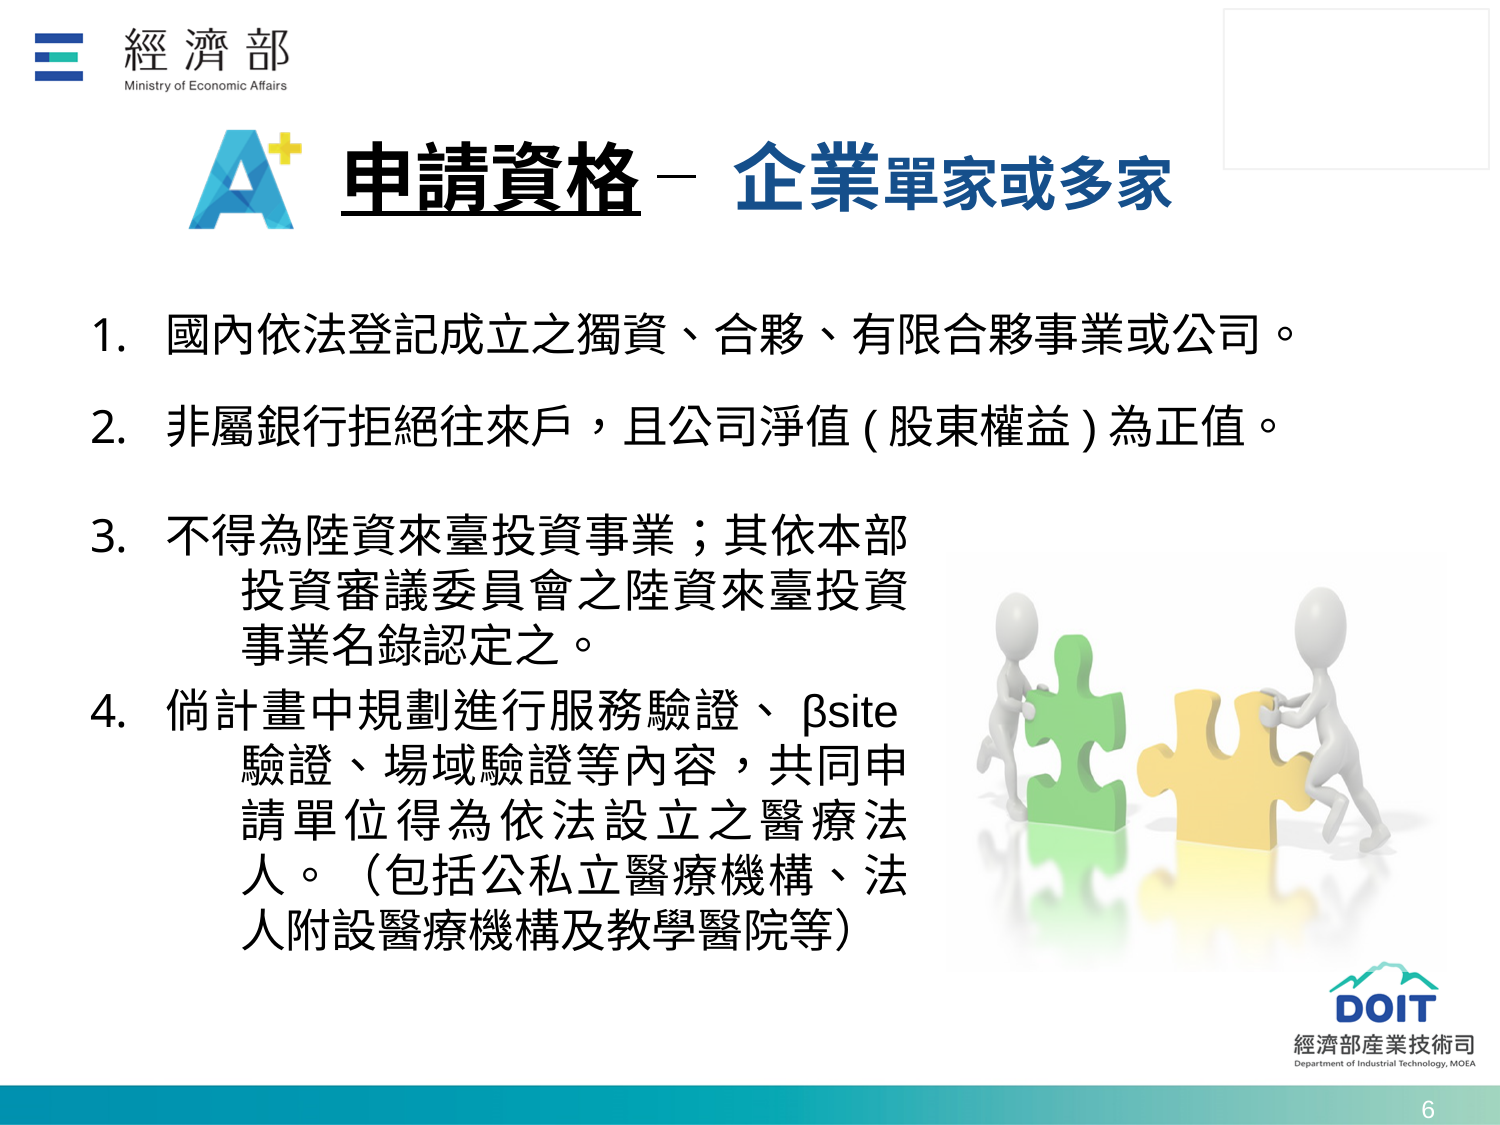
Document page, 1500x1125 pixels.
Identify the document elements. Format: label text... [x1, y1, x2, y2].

title 申請資格 ╴企業單家或多家 [325, 123, 1447, 269]
text_box 不得為陸資來臺投資事業；其依本部投資審議委員會之陸資來臺投資事業名錄認定之。 倘計畫中規劃進行服務驗證、βsite驗證、場域驗證等內容，共同申請單位得為依法設立之醫療法人。（包括公私立醫療機構、法人附設醫療機構及教學醫院等） [75, 499, 925, 1003]
text_box 6 [1406, 1085, 1500, 1125]
list 國內依法登記成立之獨資、合夥、有限合夥事業或公司。 非屬銀行拒絕往來戶，且公司淨值(股東權益)為正值。 [75, 297, 1344, 479]
picture [179, 122, 303, 235]
picture [946, 552, 1447, 972]
